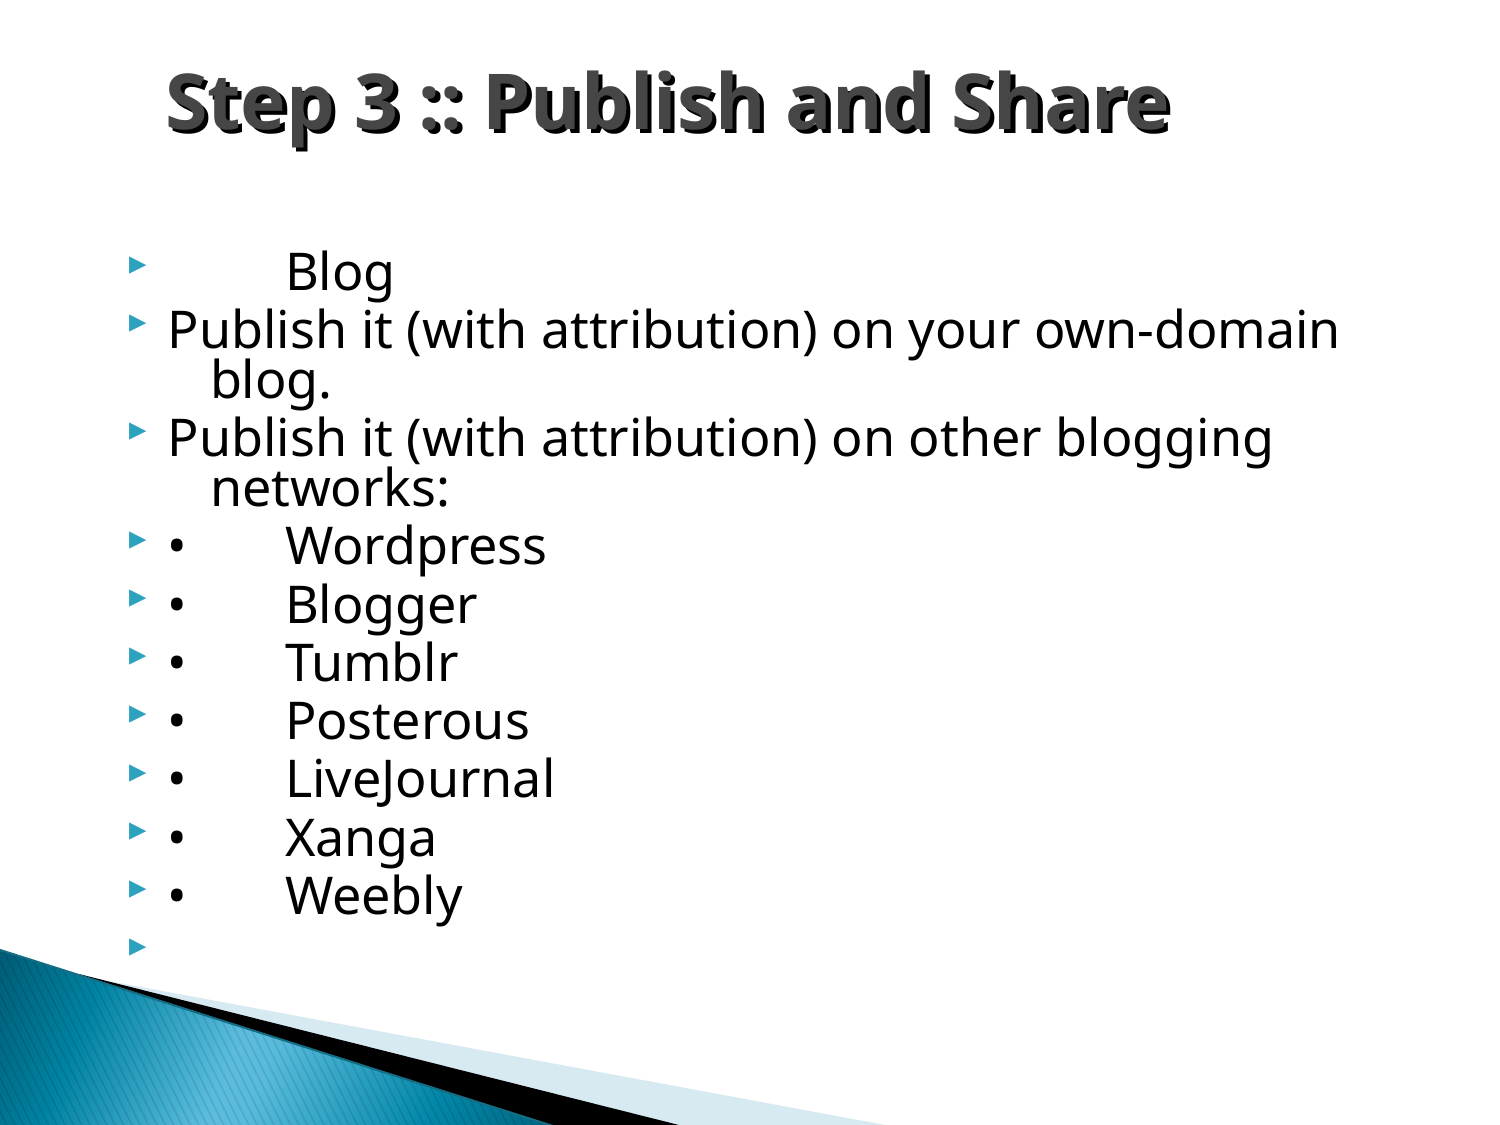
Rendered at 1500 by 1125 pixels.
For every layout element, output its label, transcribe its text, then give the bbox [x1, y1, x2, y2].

list Blog Publish it (with attribution) on your own-domain blog. Publish it (with attribution) on other blogging networks: • Wordpress • Blogger • Tumblr • Posterous • LiveJournal • Xanga • Weebly [75, 243, 1426, 986]
title Step 3 :: Publish and Share [75, 45, 1426, 233]
